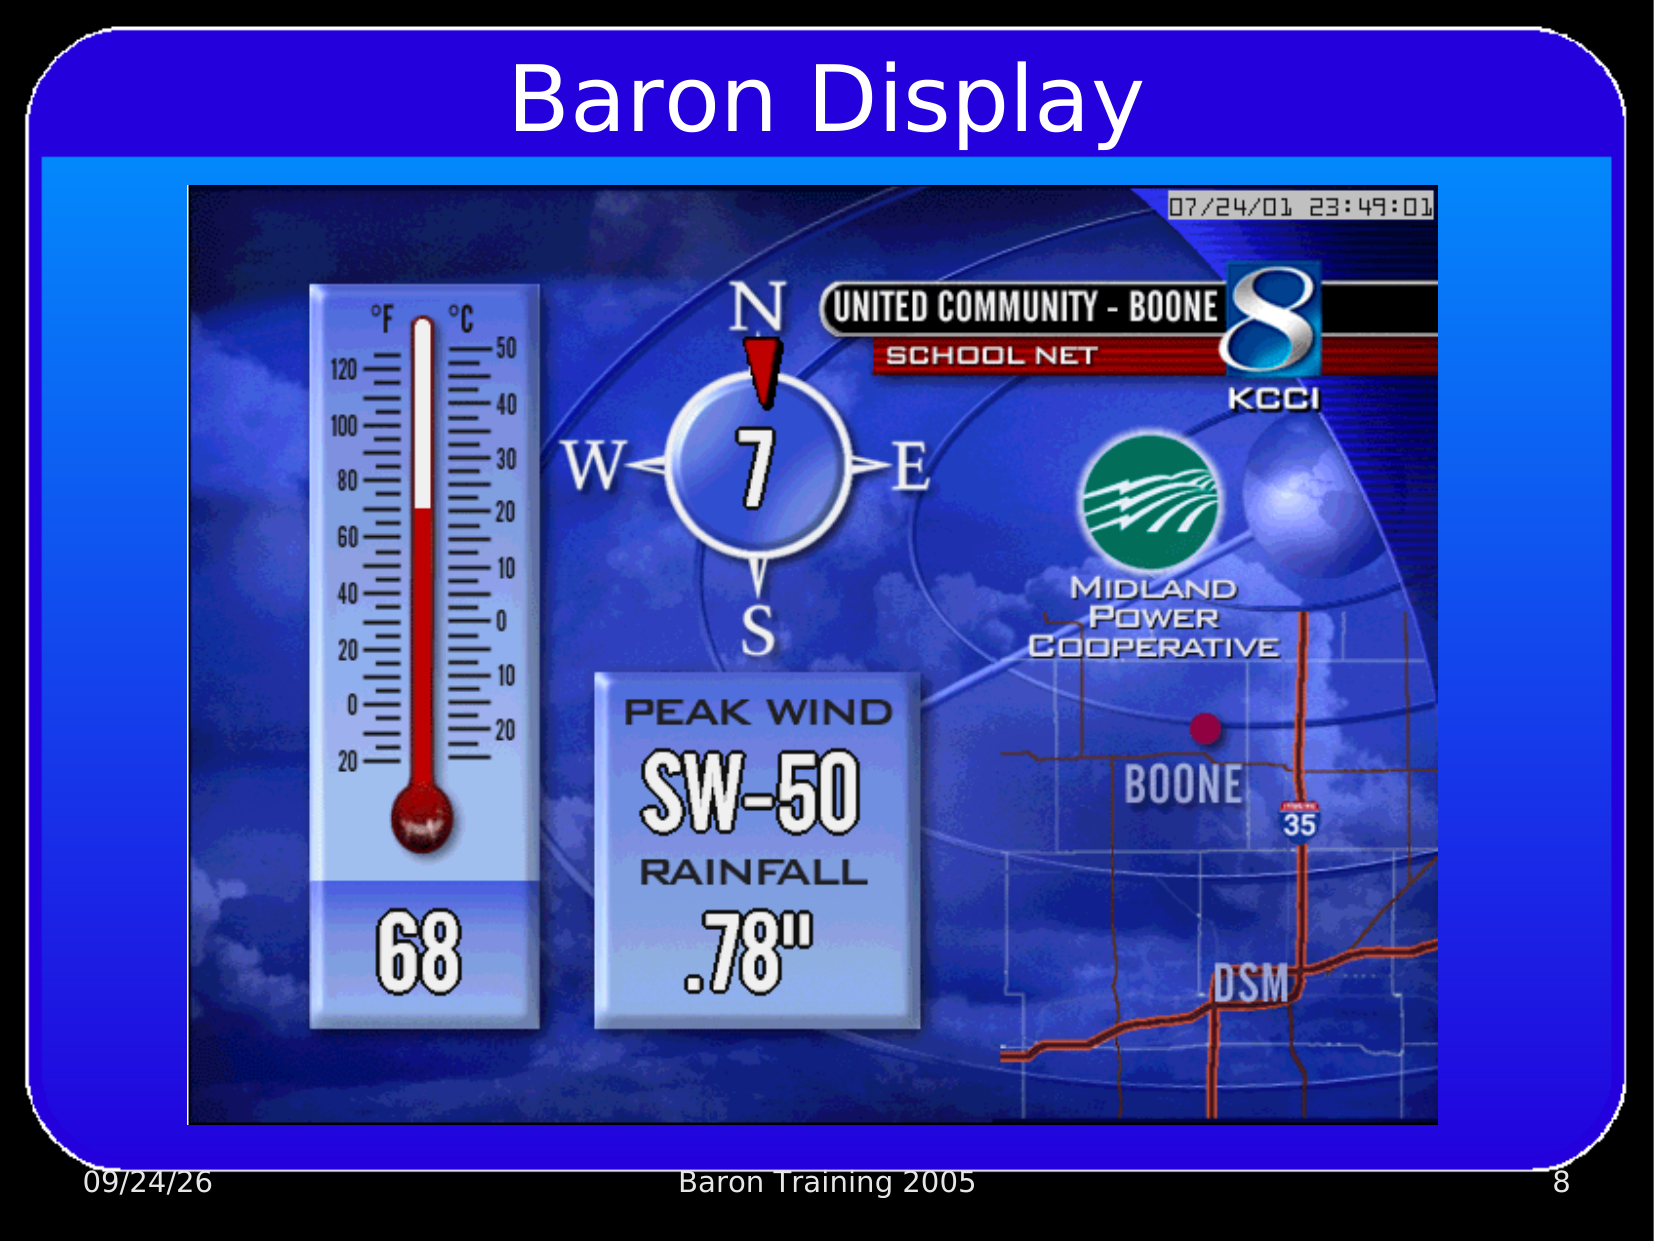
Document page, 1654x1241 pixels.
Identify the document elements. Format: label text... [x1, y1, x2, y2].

title Baron Display [82, 46, 1571, 154]
picture [0, 0, 1654, 1241]
